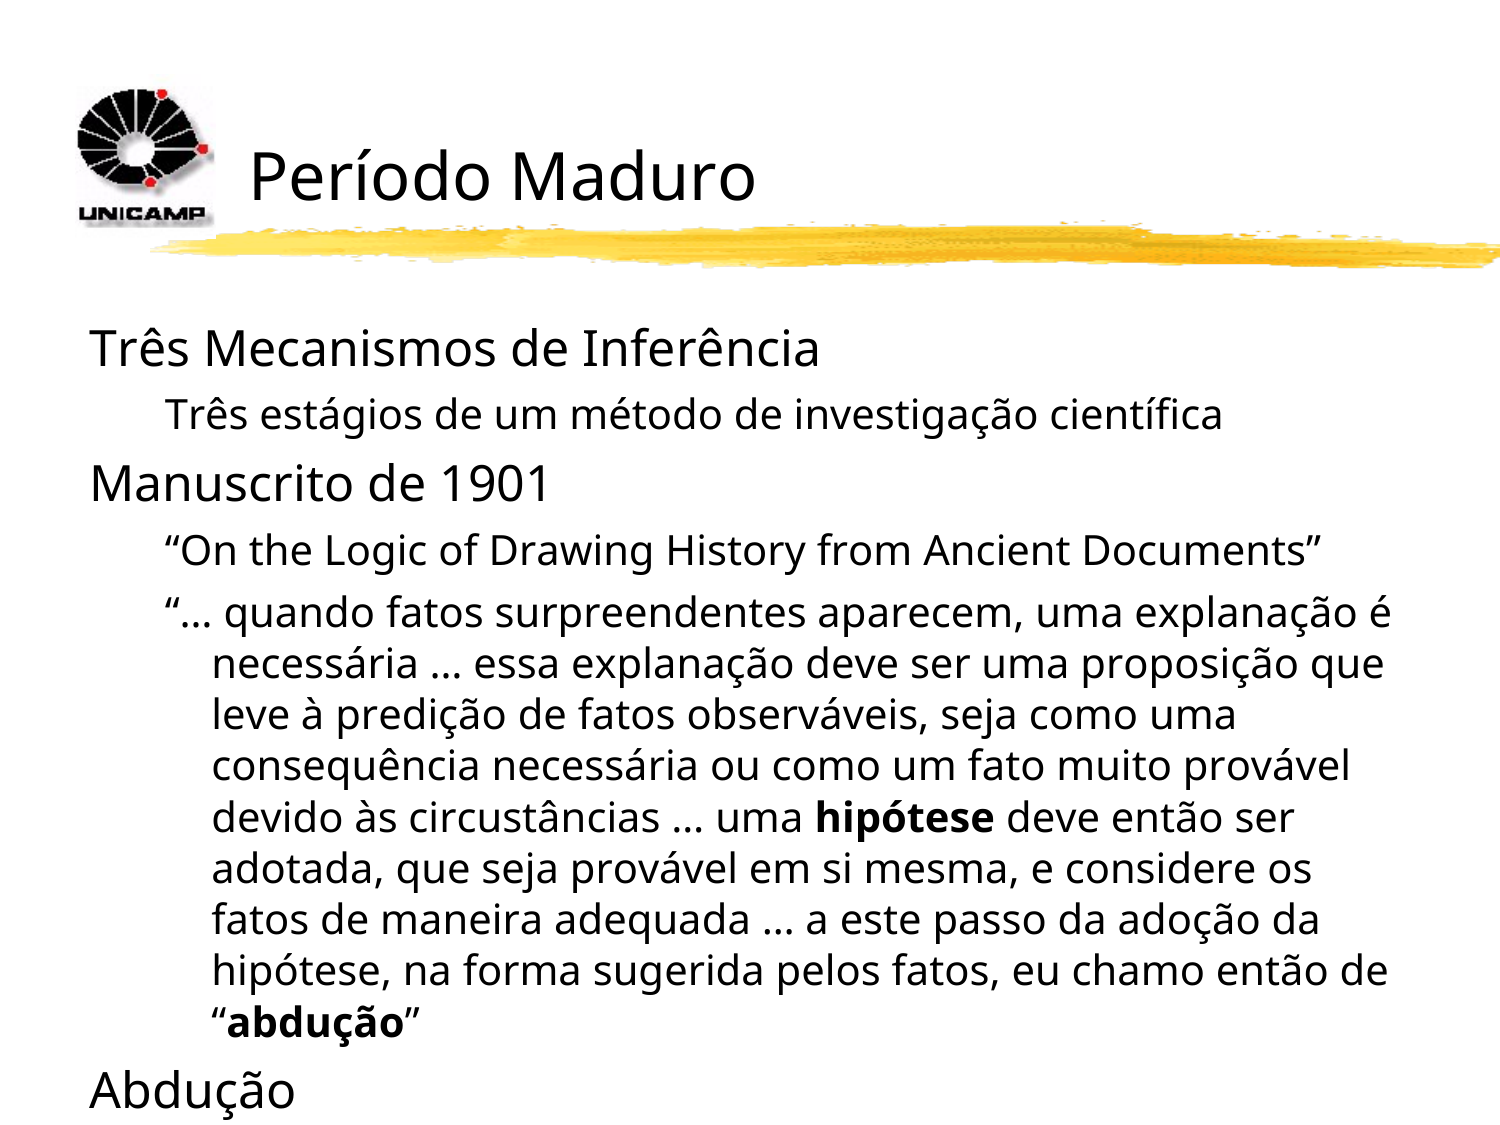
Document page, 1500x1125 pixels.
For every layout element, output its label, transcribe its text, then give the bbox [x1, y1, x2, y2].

list Três Mecanismos de Inferência Três estágios de um método de investigação científica Manuscrito de 1901 “On the Logic of Drawing History from Ancient Documents” “… quando fatos surpreendentes aparecem, uma explanação é necessária … essa explanação deve ser uma proposição que leve à predição de fatos observáveis, seja como uma consequência necessária ou como um fato muito provável devido às circustâncias … uma hipótese deve então ser adotada, que seja provável em si mesma, e considere os fatos de maneira adequada … a este passo da adoção da hipótese, na forma sugerida pelos fatos, eu chamo então de “abdução” Abdução primeiro estágio do método investigativo [74, 309, 1417, 1008]
title Período Maduro [233, 37, 1434, 225]
picture [75, 74, 1500, 279]
